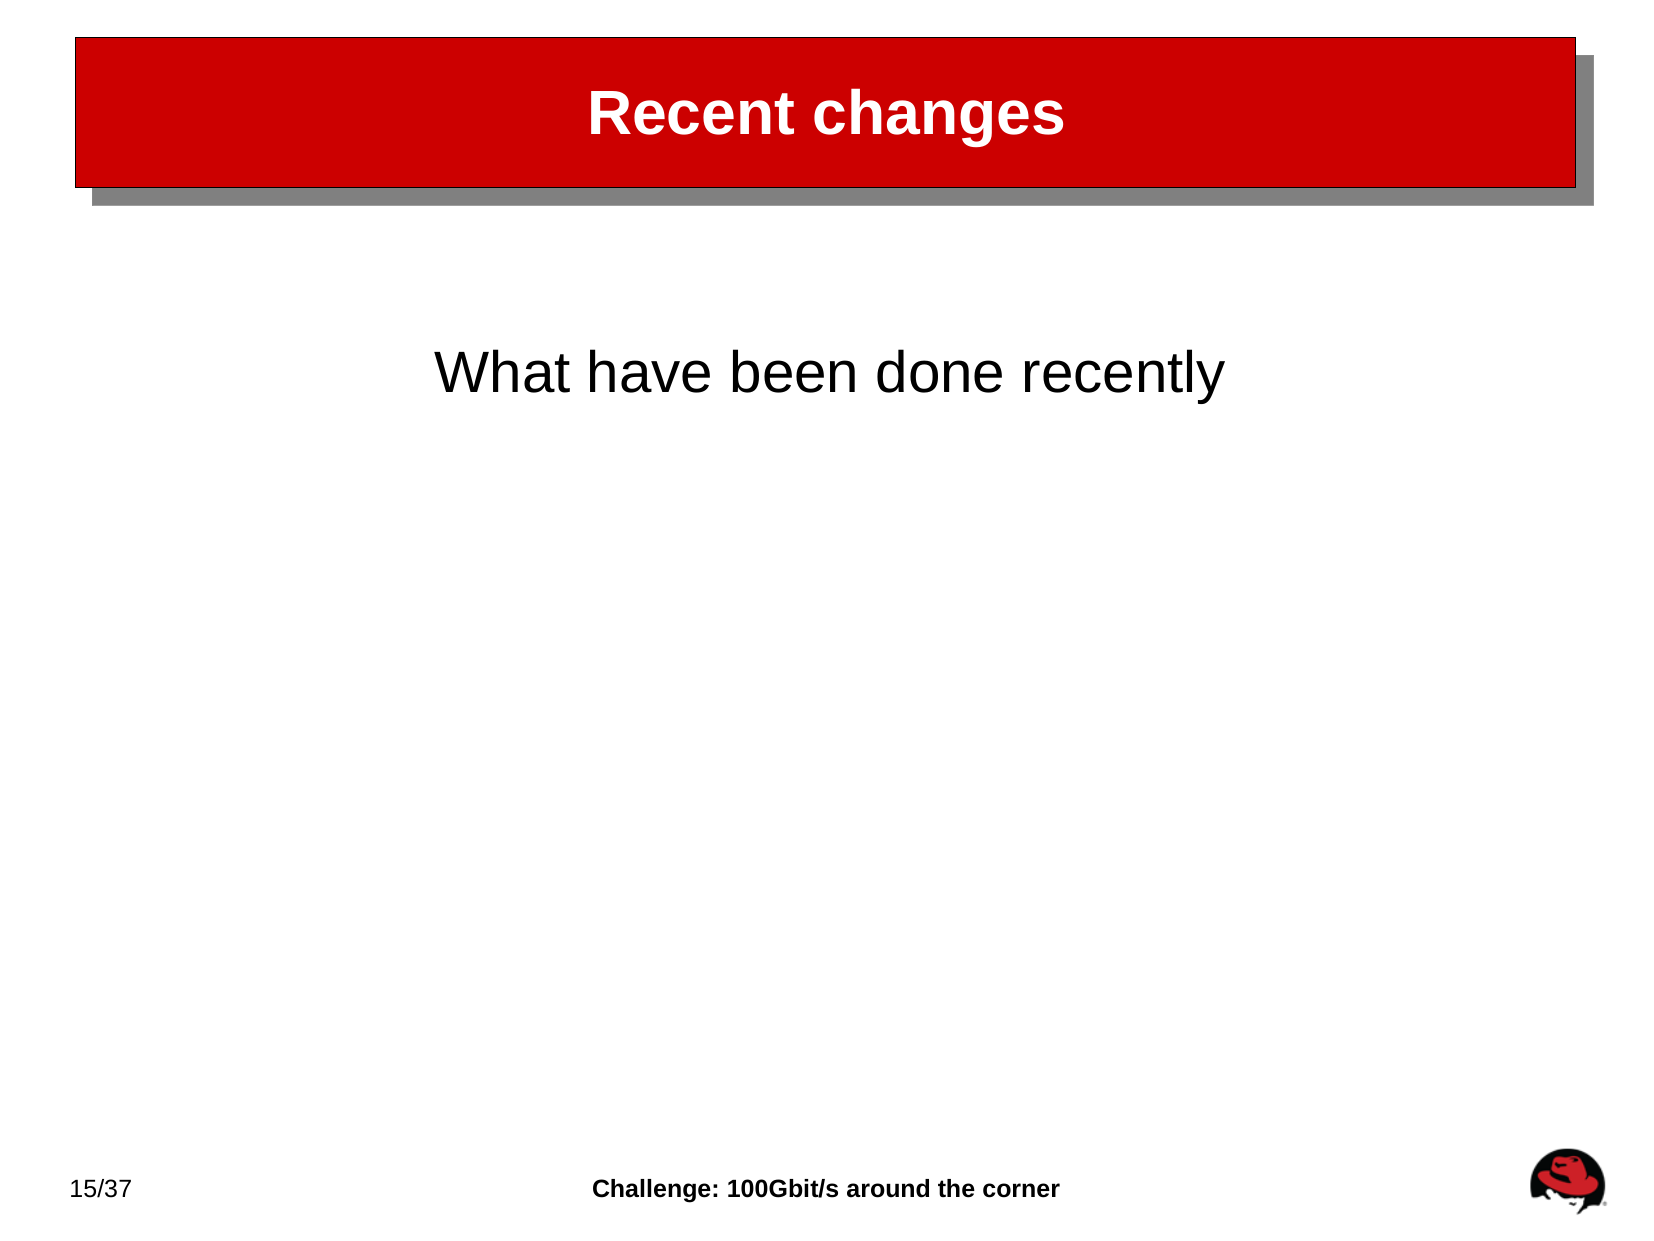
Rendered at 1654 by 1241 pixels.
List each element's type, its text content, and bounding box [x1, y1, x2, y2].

list What have been done recently [86, 244, 1576, 1039]
picture [1529, 1146, 1613, 1224]
title Recent changes [82, 37, 1571, 188]
